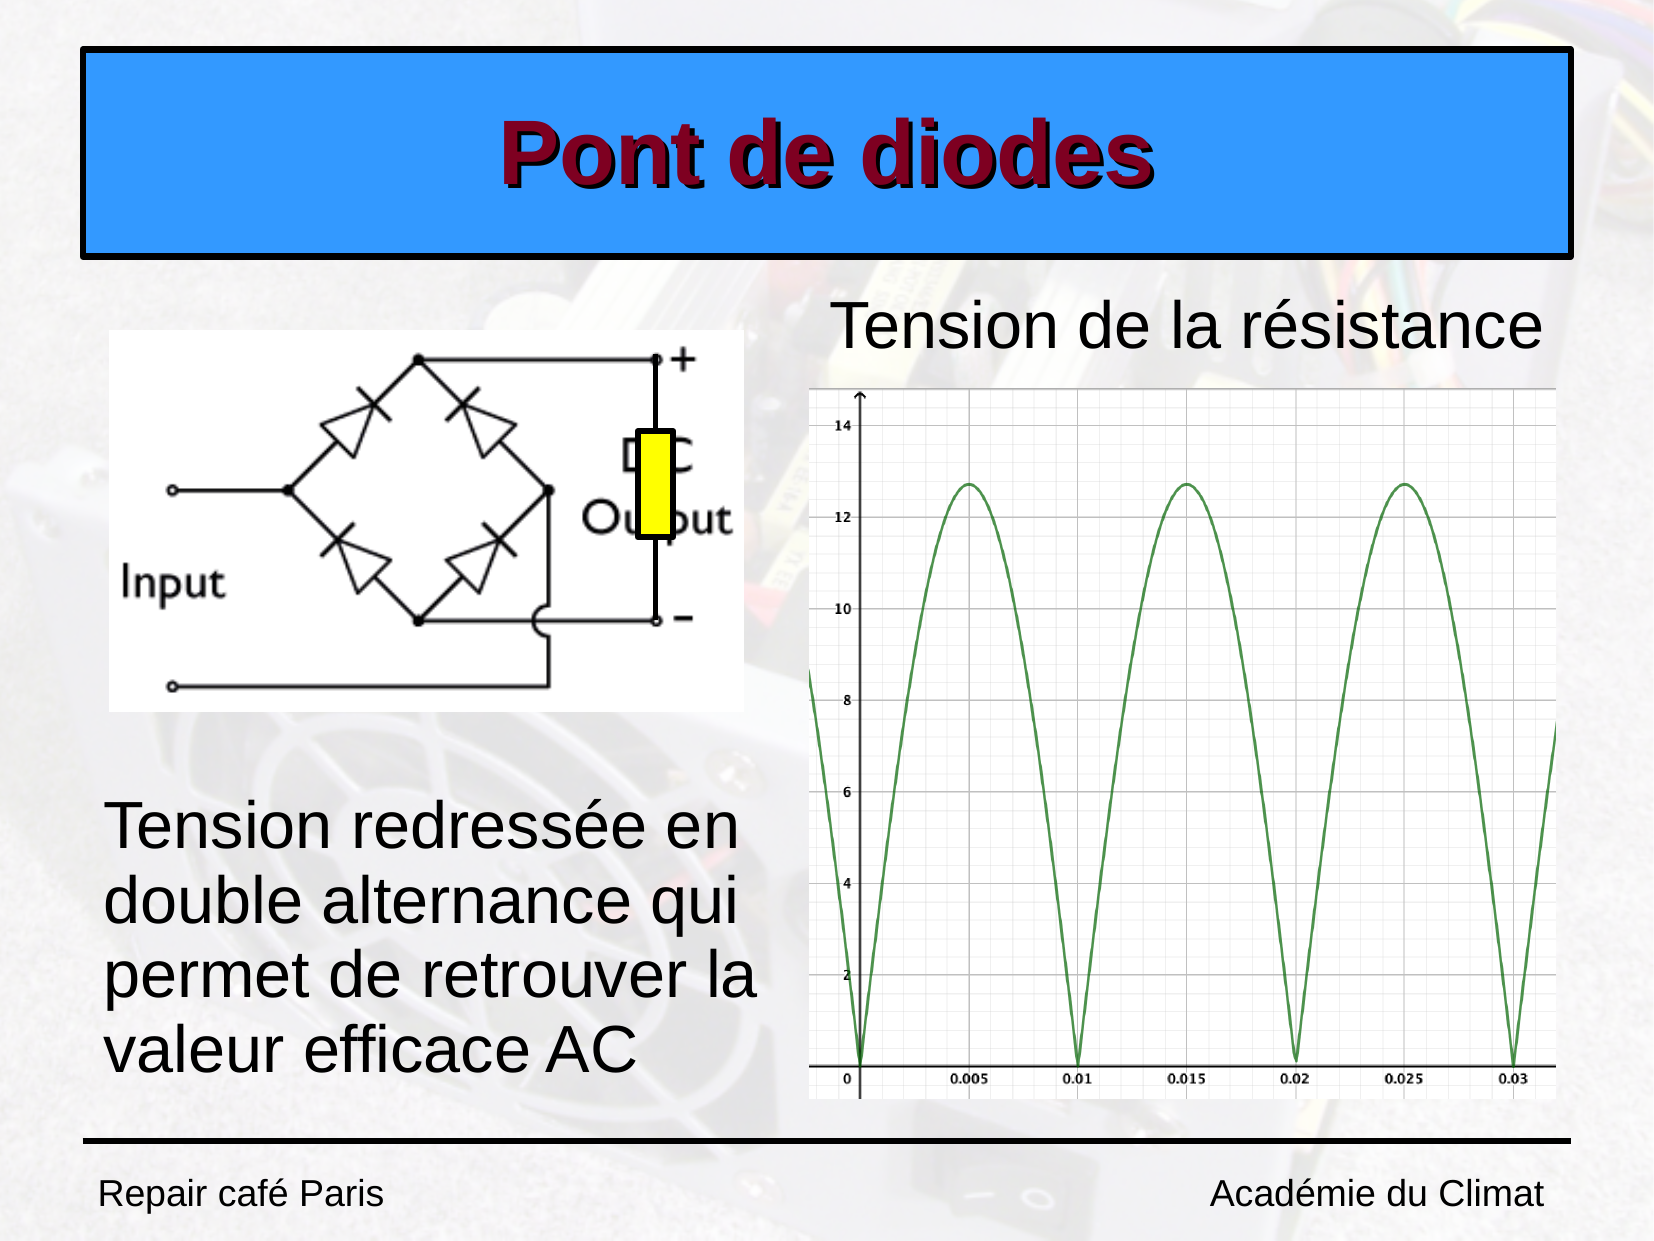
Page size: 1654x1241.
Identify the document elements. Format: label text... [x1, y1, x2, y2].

picture [0, 0, 1654, 1241]
text_box [637, 431, 674, 538]
text_box Tension redressée en double alternance qui permet de retrouver la valeur efficace AC [88, 780, 793, 1095]
text_box Repair café Paris Académie du Climat [82, 1164, 1571, 1222]
title Pont de diodes [82, 49, 1571, 257]
text_box Tension de la résistance [814, 281, 1595, 384]
